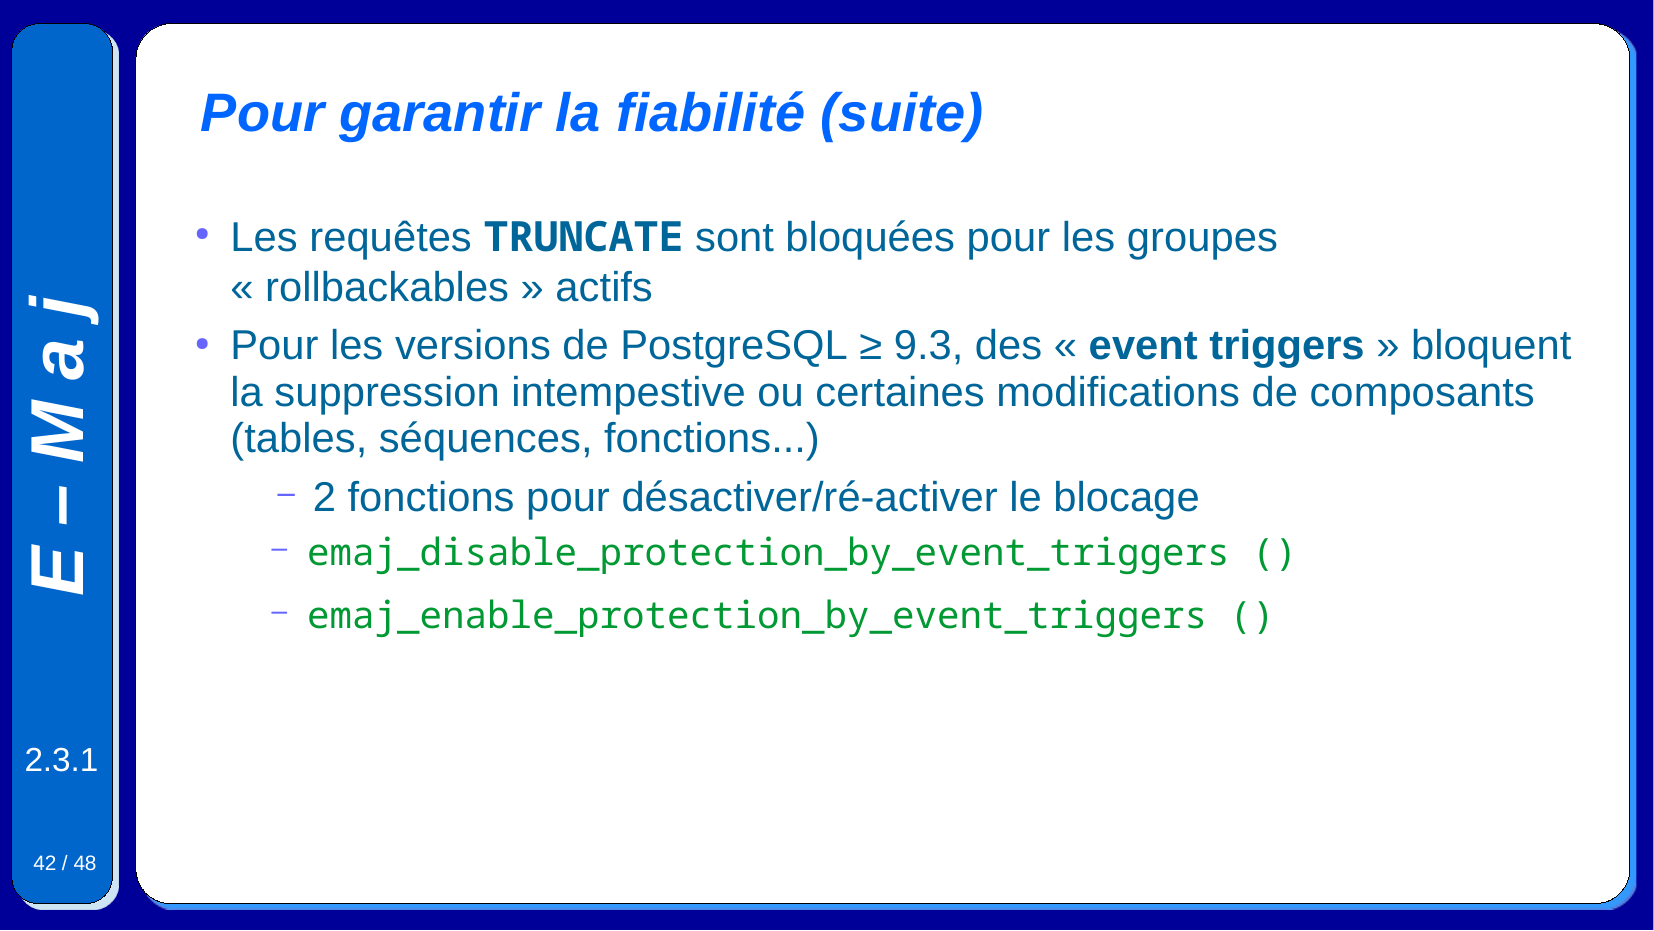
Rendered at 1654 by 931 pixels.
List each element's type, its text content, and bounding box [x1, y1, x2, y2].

title Pour garantir la fiabilité (suite) [200, 34, 1575, 191]
list Les requêtes TRUNCATE sont bloquées pour les groupes « rollbackables » actifs Pour les versions de PostgreSQL ≥ 9.3, des « event triggers » bloquent la suppression intempestive ou certaines modifications de composants (tables, séquences, fonctions...) 2 fonctions pour désactiver/ré-activer le blocage emaj_disable_protection_by_event_triggers () emaj_enable_protection_by_event_triggers () [177, 206, 1587, 827]
